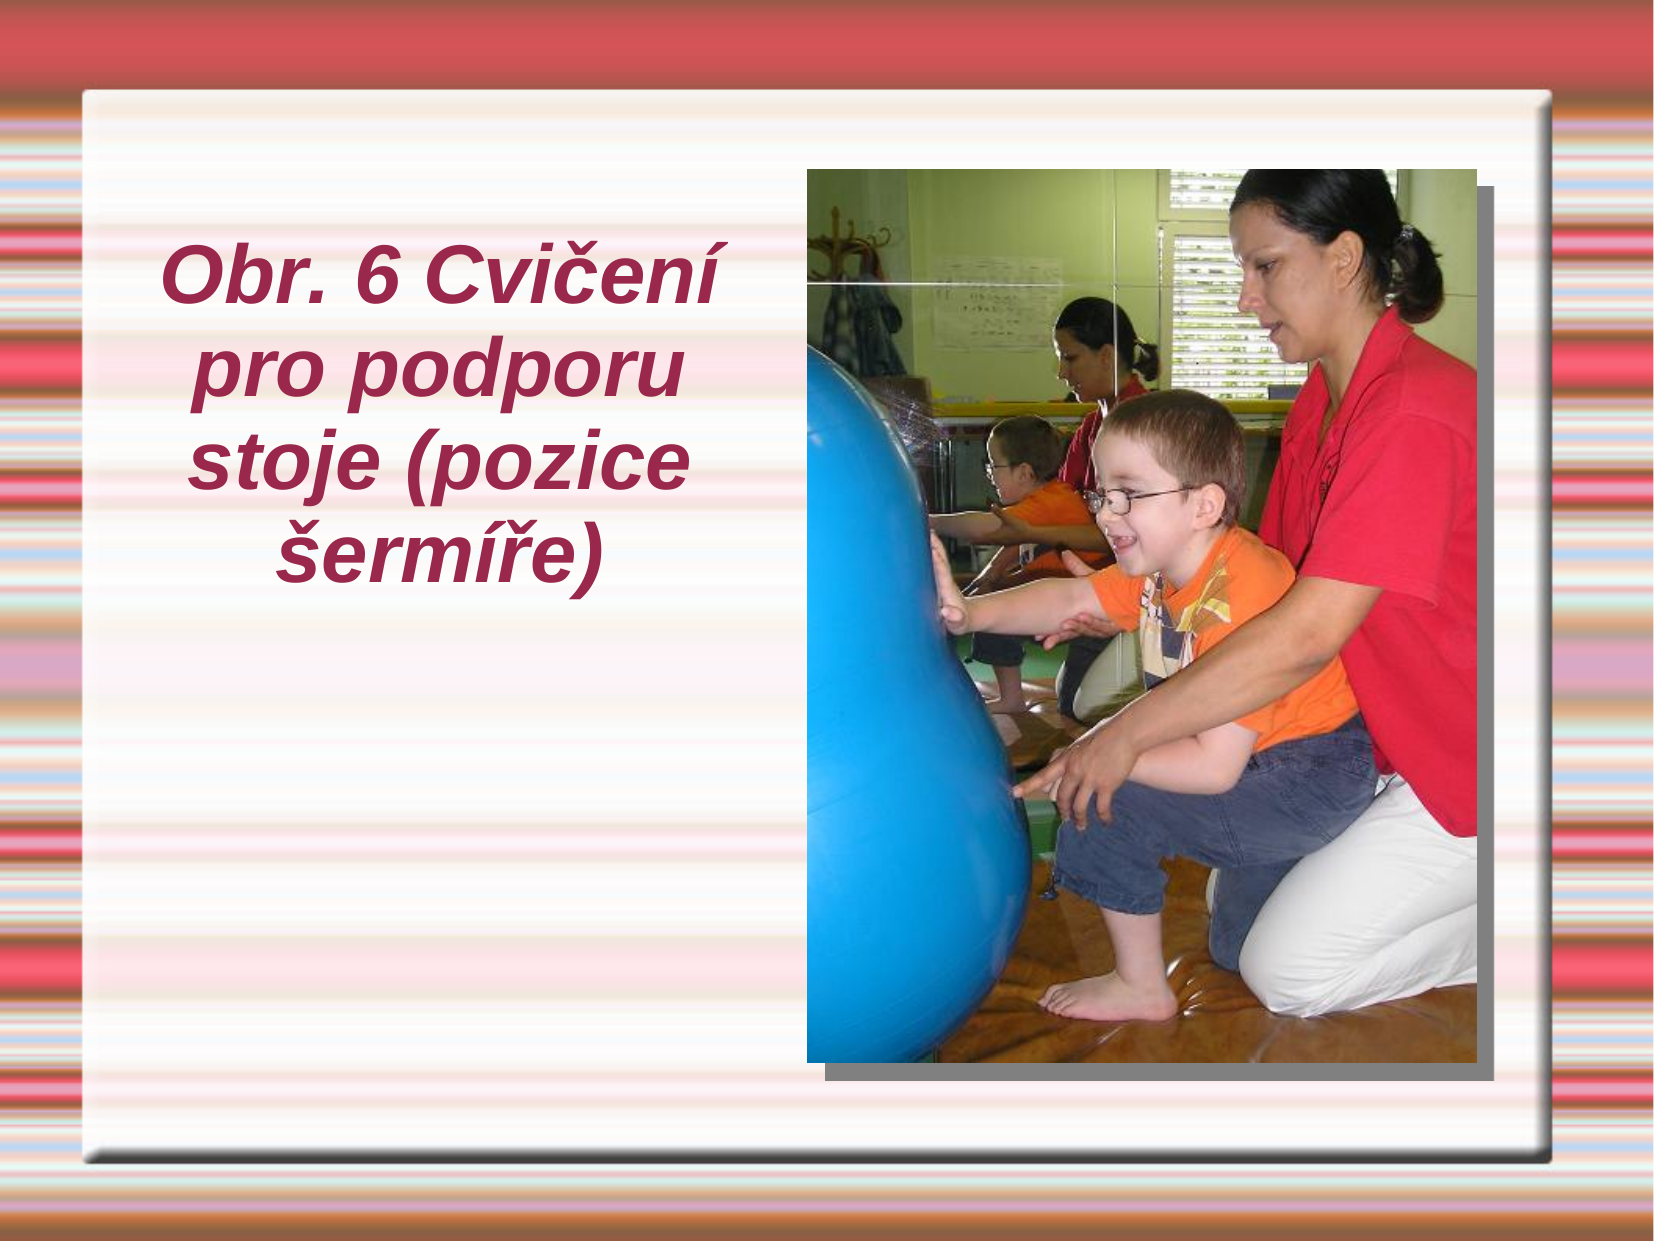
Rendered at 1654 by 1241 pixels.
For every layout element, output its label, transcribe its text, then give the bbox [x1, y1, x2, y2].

title Obr. 6 Cvičení pro podporu stoje (pozice šermíře) [112, 29, 768, 800]
picture [0, 0, 1654, 1241]
